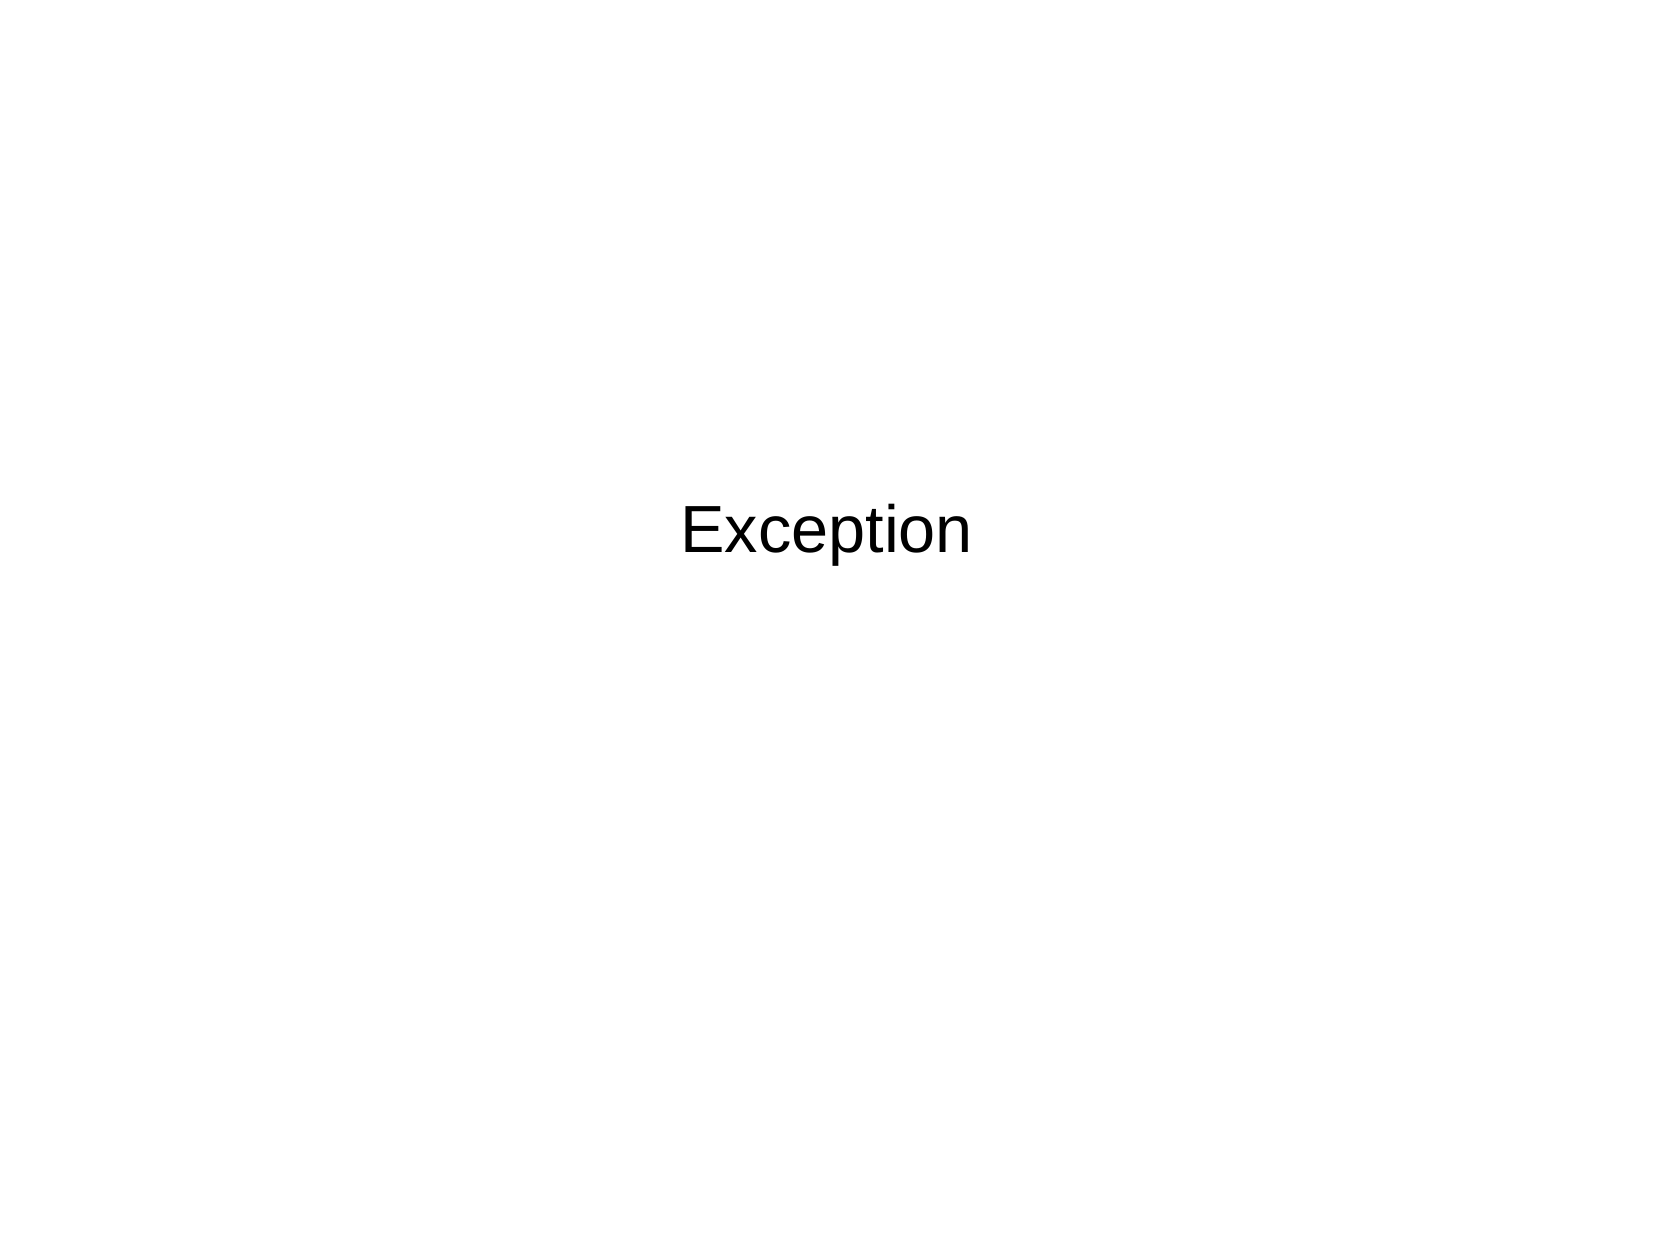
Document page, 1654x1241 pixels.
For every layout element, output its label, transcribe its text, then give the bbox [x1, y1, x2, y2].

subtitle Exception [82, 49, 1571, 1010]
